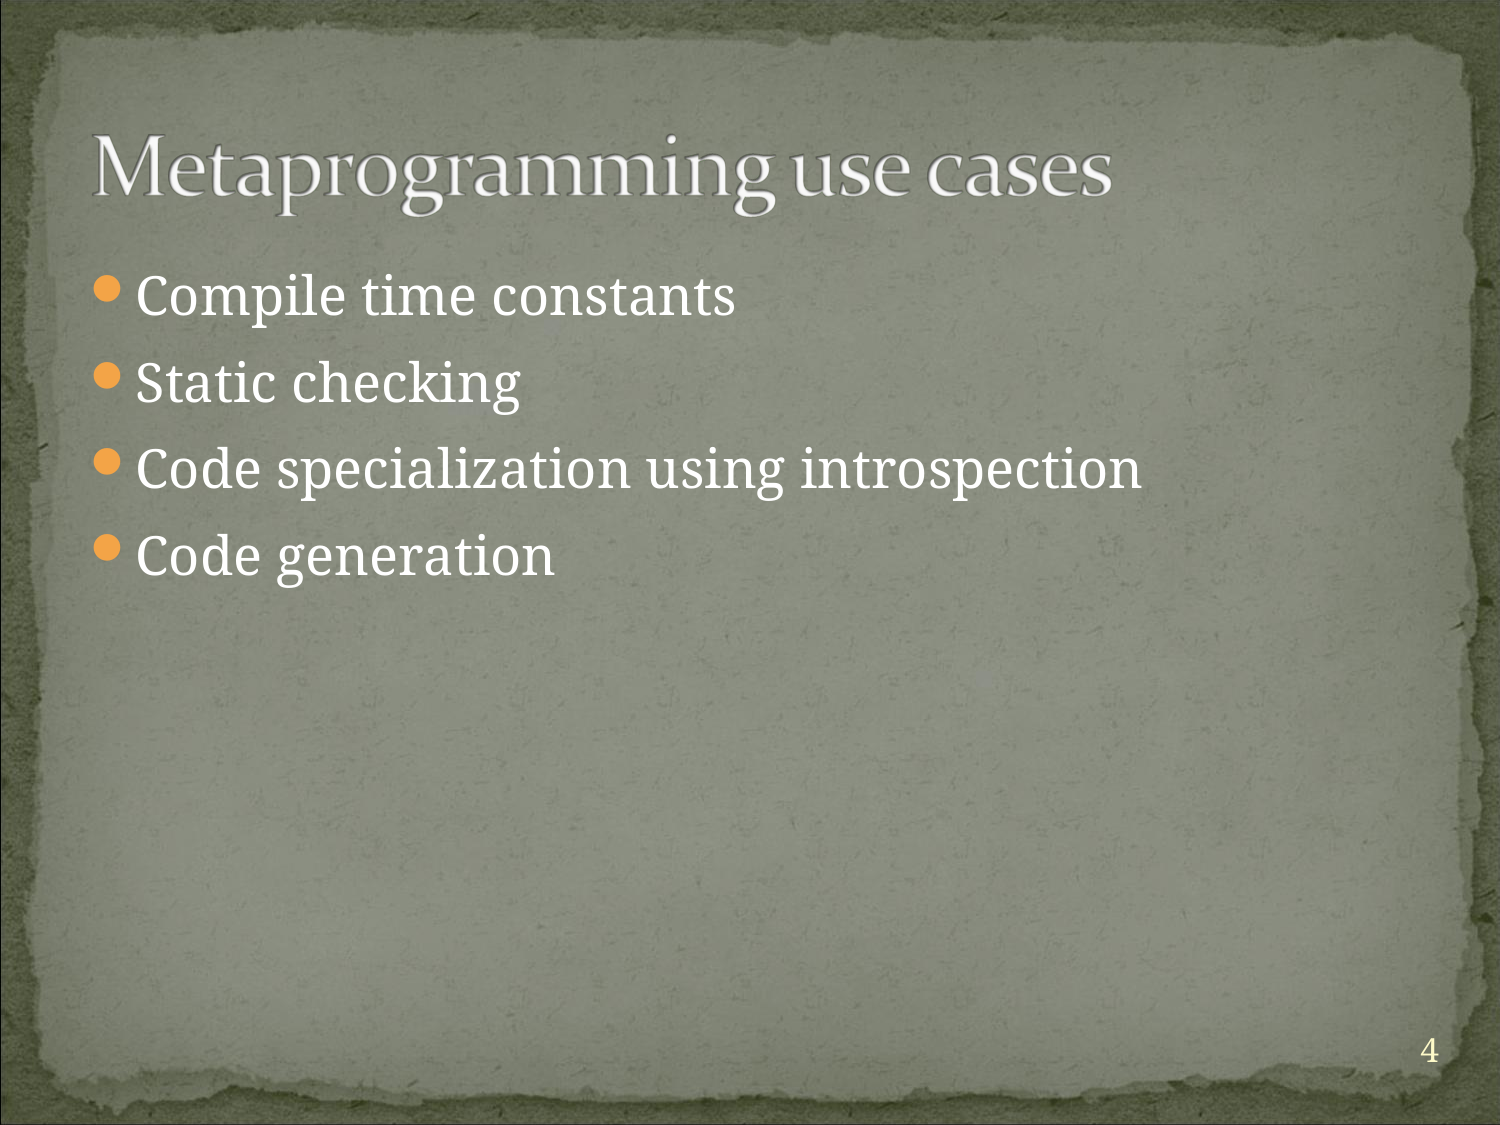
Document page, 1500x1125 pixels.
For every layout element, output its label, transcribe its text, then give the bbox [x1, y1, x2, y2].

picture [0, 0, 1500, 1125]
text_box [35, 23, 1427, 227]
list Compile time constants Static checking Code specialization using introspection Code generation [75, 249, 1426, 1001]
text_box 31 [1379, 1014, 1480, 1090]
